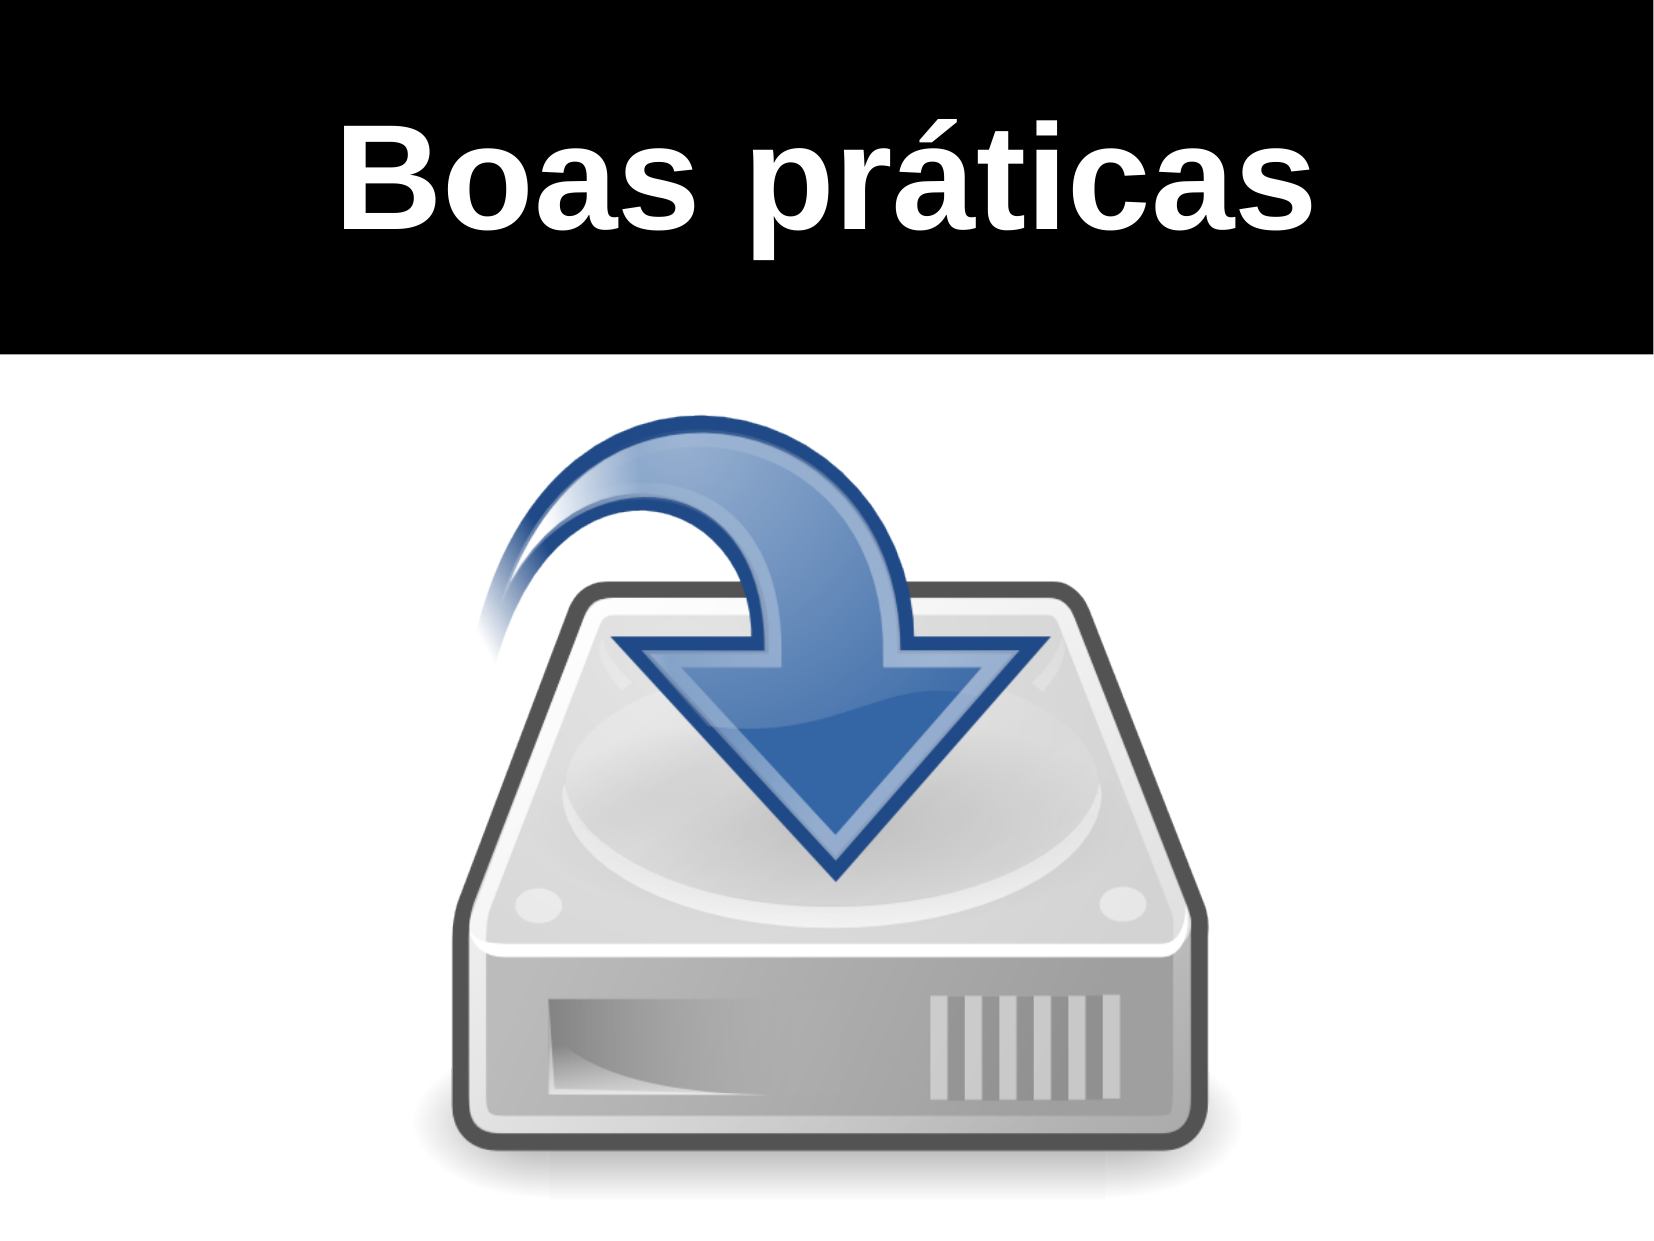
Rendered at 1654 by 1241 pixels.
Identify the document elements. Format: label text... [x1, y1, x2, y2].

title Boas práticas [0, 0, 1654, 355]
picture [413, 373, 1241, 1201]
